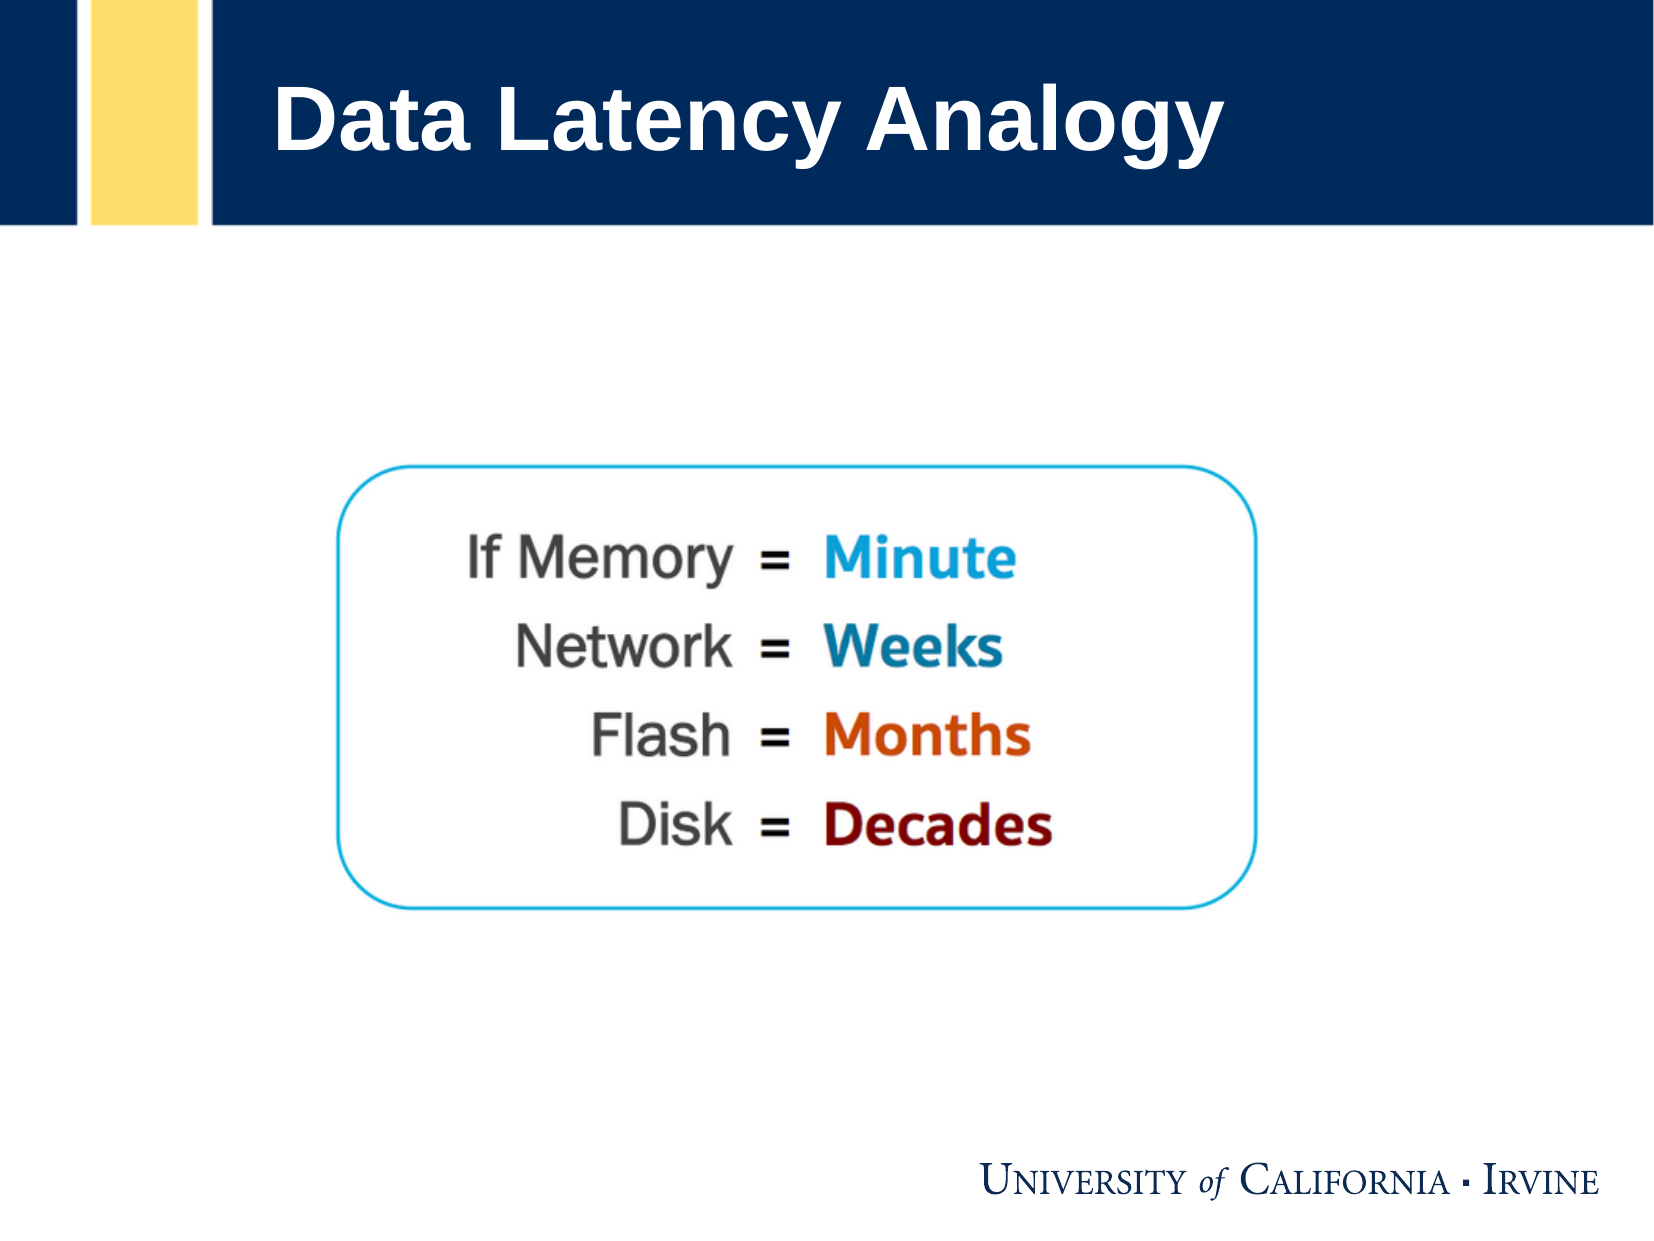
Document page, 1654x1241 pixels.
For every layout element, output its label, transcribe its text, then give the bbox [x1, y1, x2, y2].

title Data Latency Analogy [257, 0, 1654, 228]
picture [0, 0, 1654, 1241]
